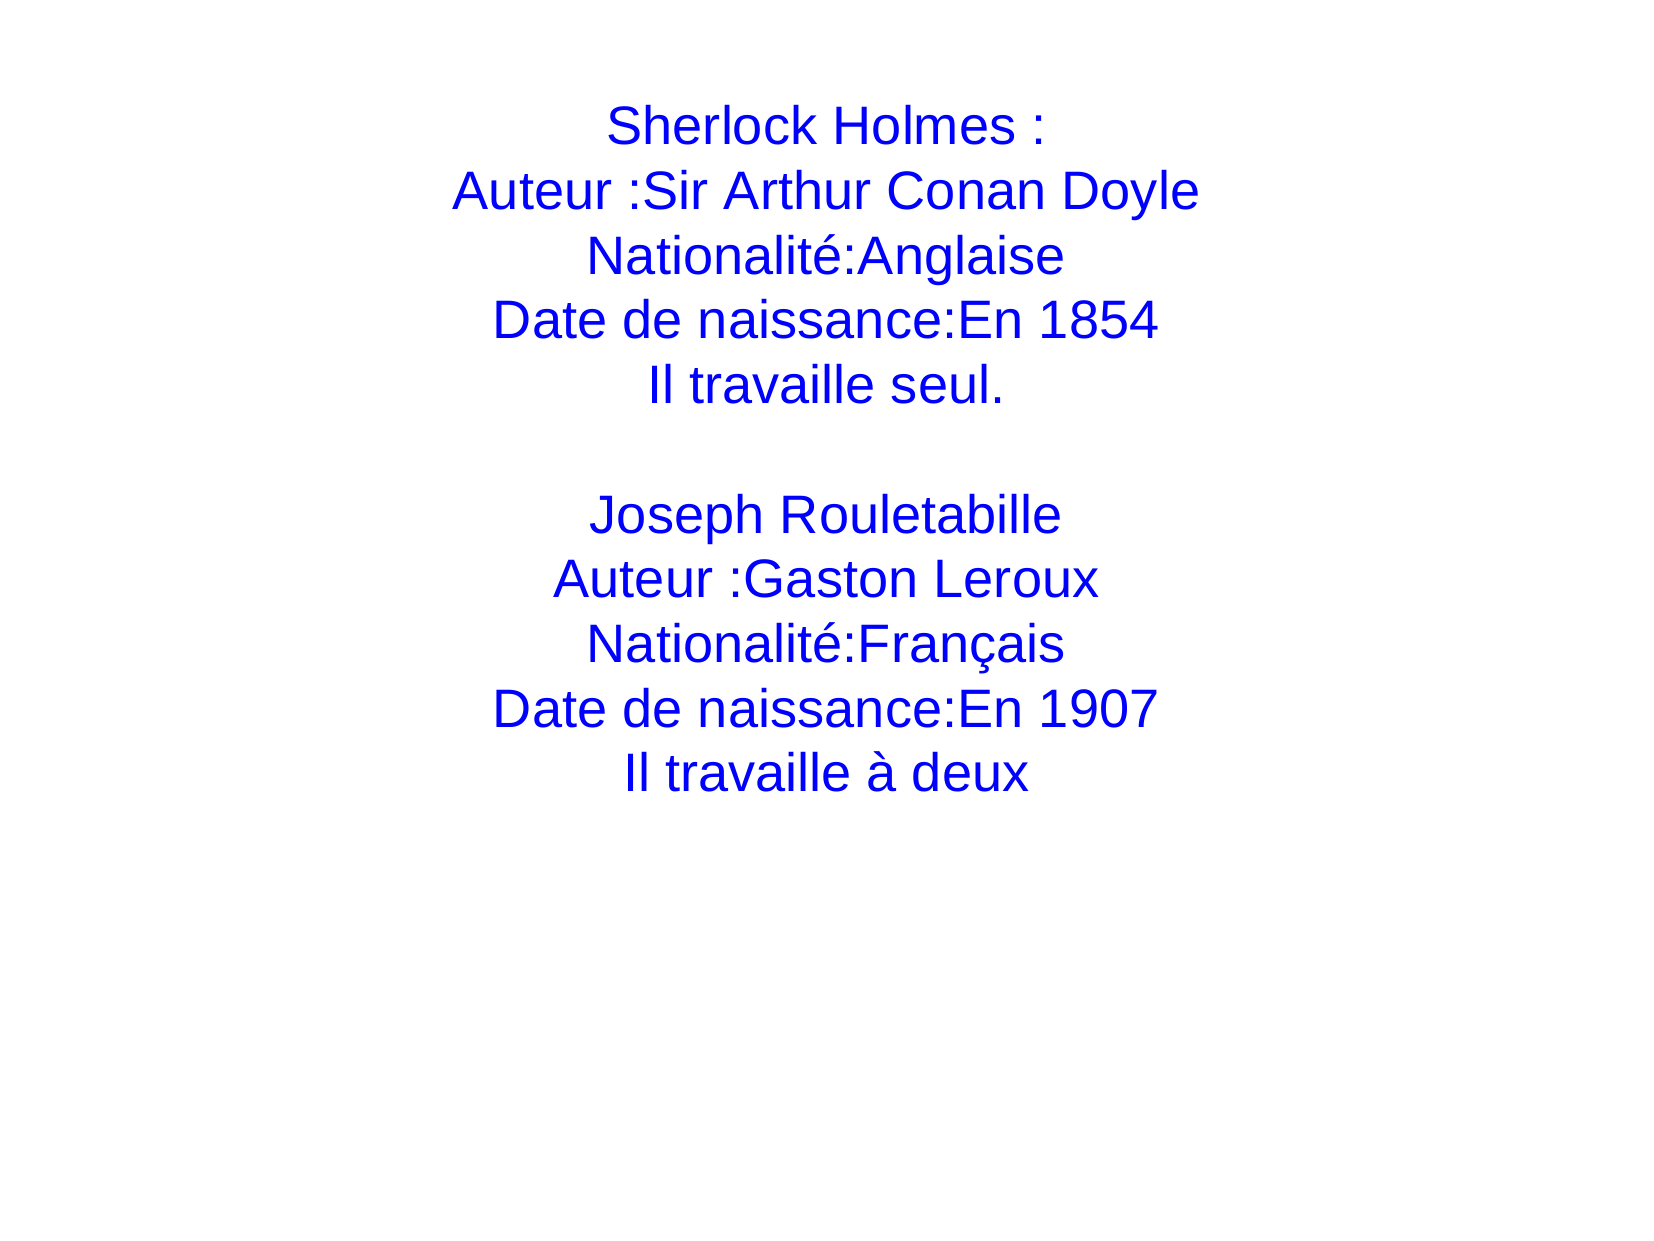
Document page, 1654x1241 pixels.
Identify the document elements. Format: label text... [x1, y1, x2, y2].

subtitle Sherlock Holmes : Auteur :Sir Arthur Conan Doyle Nationalité:Anglaise Date de naissance:En 1854 Il travaille seul. Joseph Rouletabille Auteur :Gaston Leroux Nationalité:Français Date de naissance:En 1907 Il travaille à deux [82, 49, 1571, 1109]
